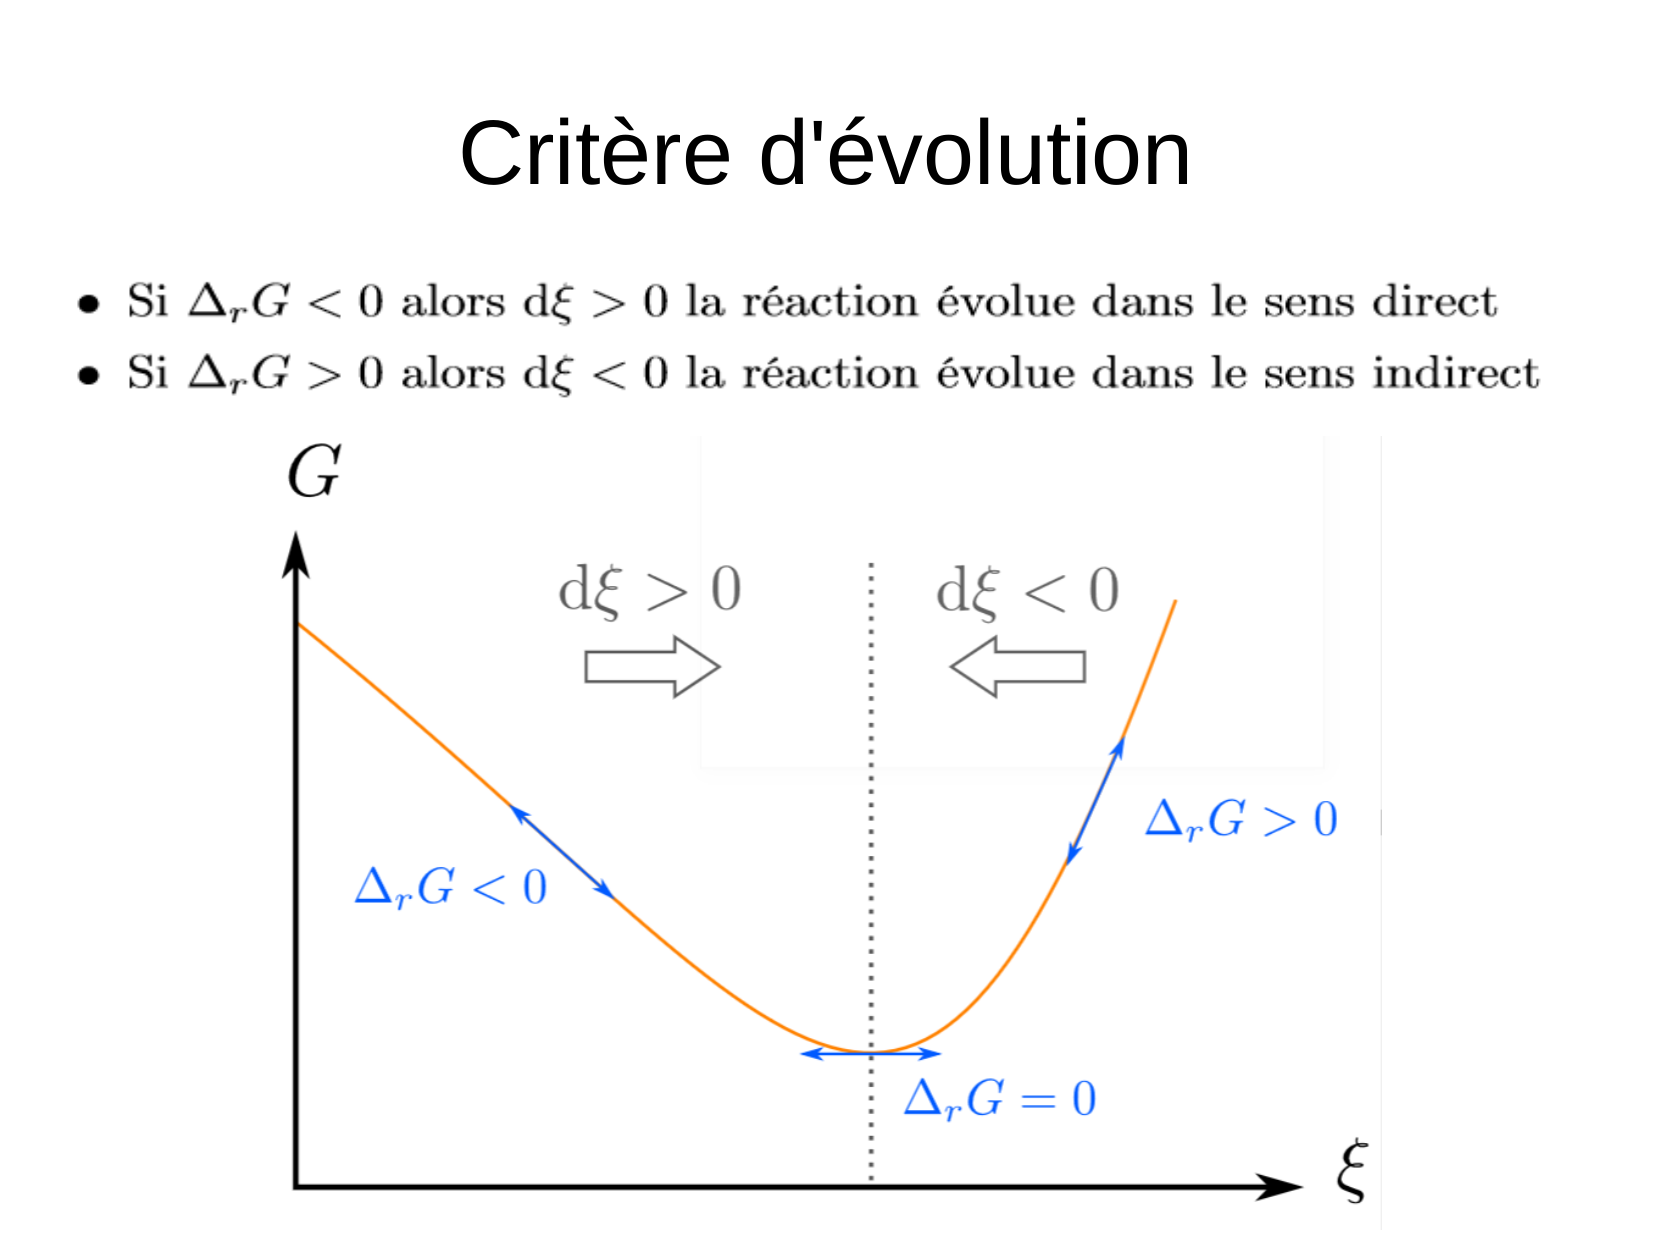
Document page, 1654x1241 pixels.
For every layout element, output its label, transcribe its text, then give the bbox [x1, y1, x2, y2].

picture [271, 436, 1382, 1230]
picture [52, 268, 1571, 414]
title Critère d'évolution [82, 49, 1571, 257]
